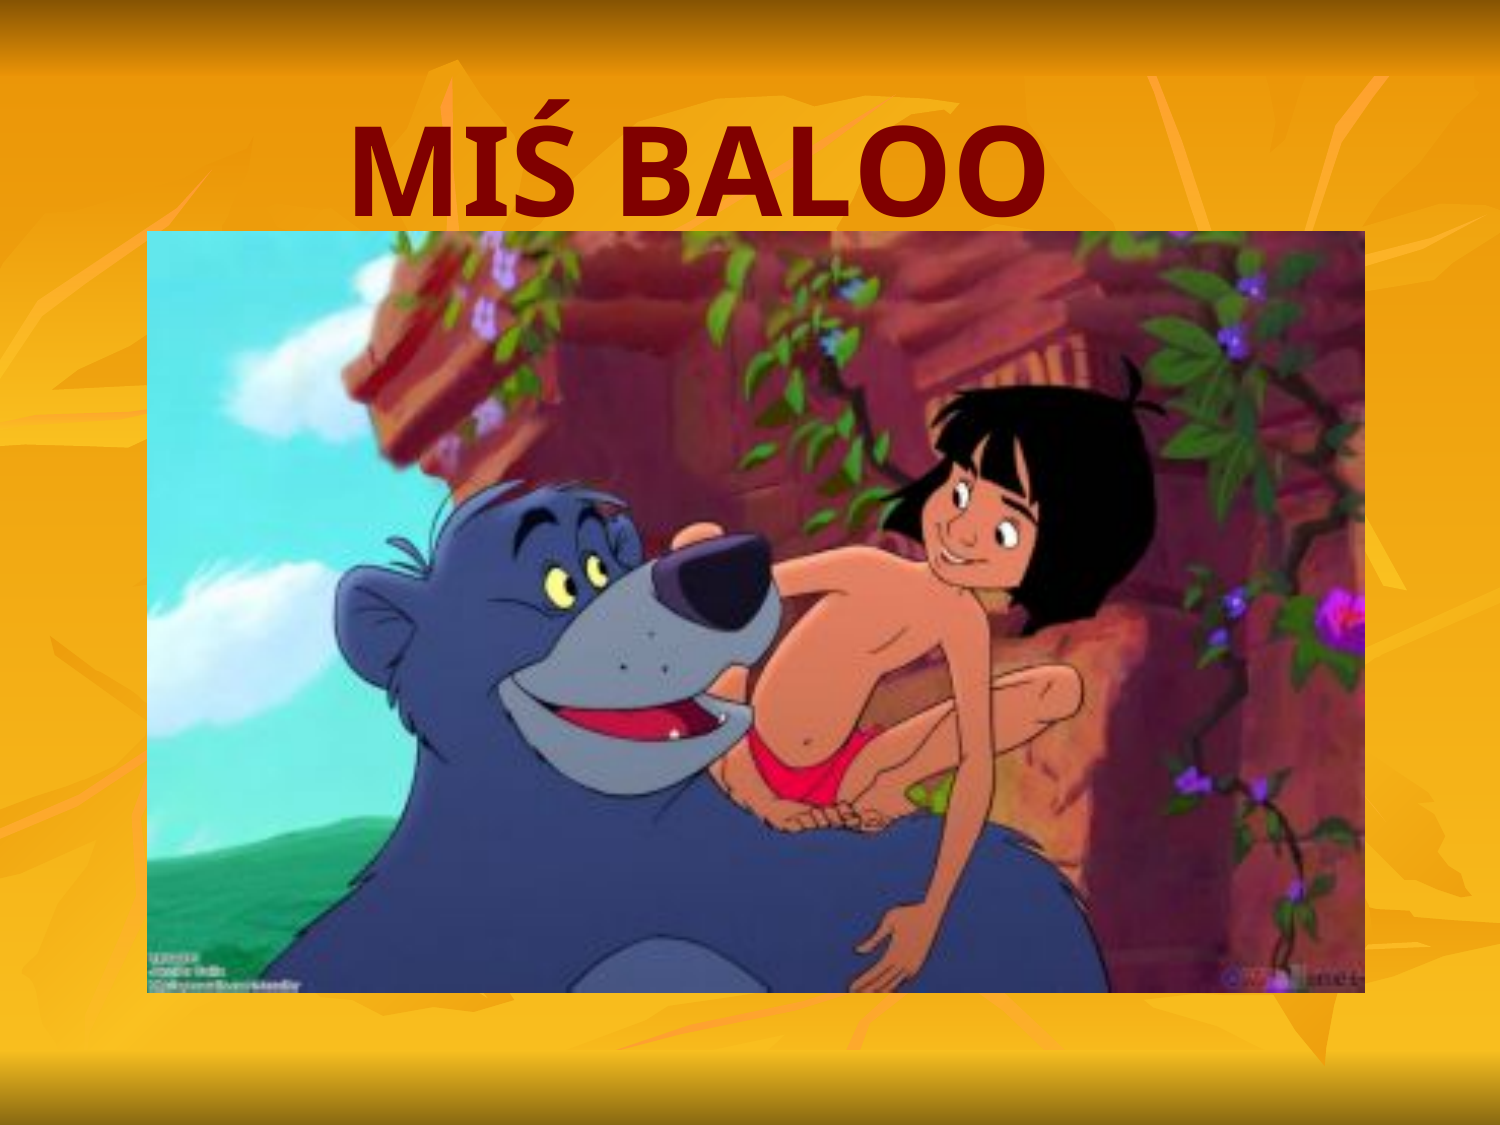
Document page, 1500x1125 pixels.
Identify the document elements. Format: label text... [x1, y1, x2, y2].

title MIŚ BALOO [135, 78, 1317, 256]
picture [147, 231, 1365, 993]
